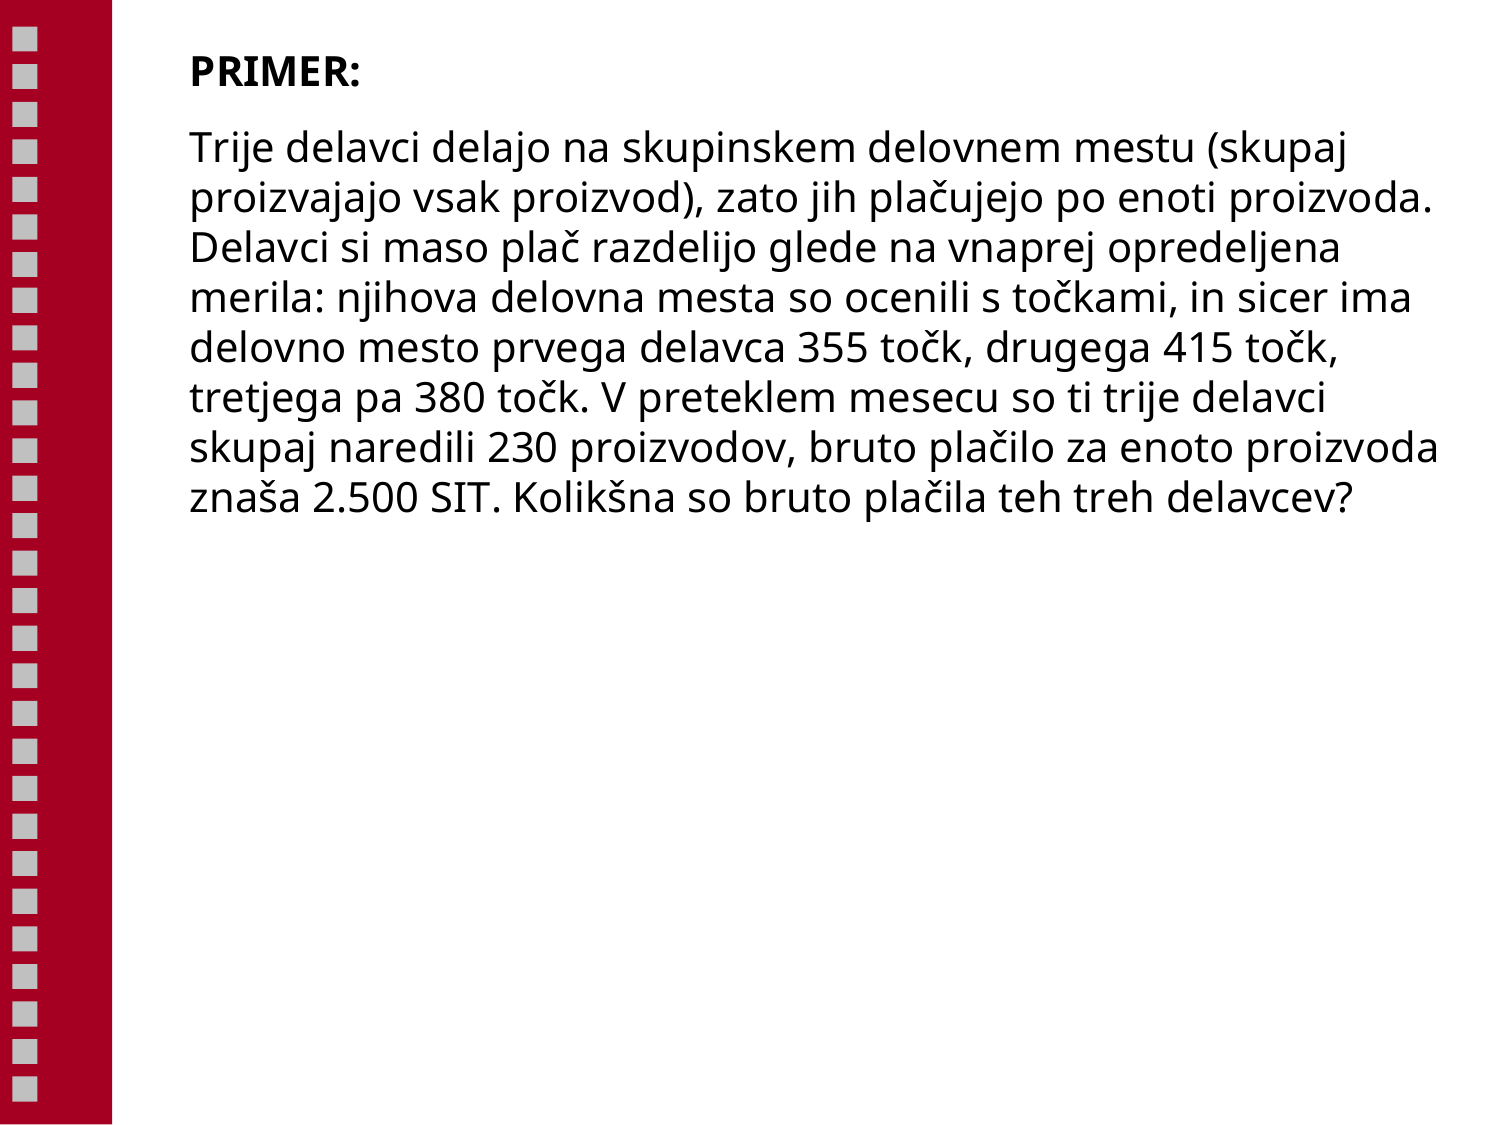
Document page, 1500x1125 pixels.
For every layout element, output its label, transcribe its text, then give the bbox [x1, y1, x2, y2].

text_box PRIMER: Trije delavci delajo na skupinskem delovnem mestu (skupaj proizvajajo vsak proizvod), zato jih plačujejo po enoti proizvoda. Delavci si maso plač razdelijo glede na vnaprej opredeljena merila: njihova delovna mesta so ocenili s točkami, in sicer ima delovno mesto prvega delavca 355 točk, drugega 415 točk, tretjega pa 380 točk. V preteklem mesecu so ti trije delavci skupaj naredili 230 proizvodov, bruto plačilo za enoto proizvoda znaša 2.500 SIT. Kolikšna so bruto plačila teh treh delavcev? [174, 37, 1463, 530]
